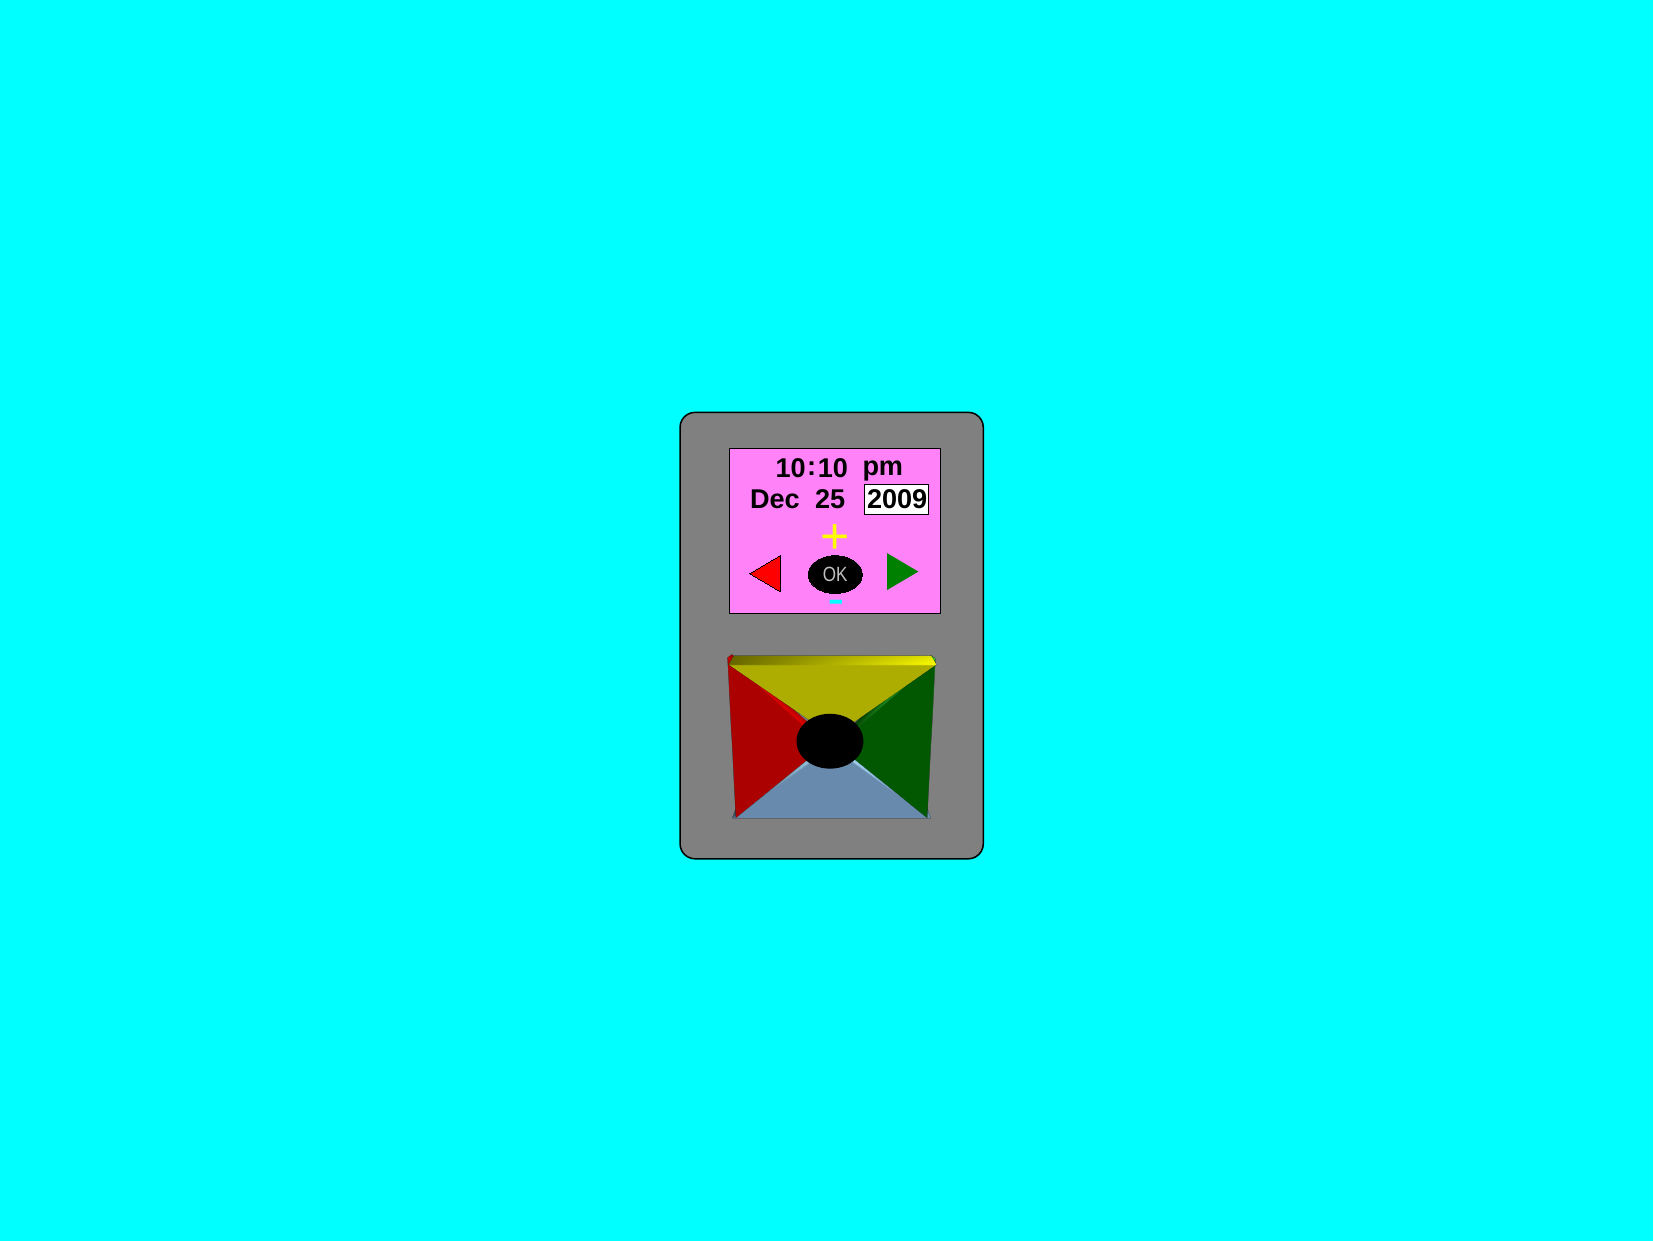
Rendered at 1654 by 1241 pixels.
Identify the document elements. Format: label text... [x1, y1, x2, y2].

text_box 10 [760, 445, 821, 477]
text_box 2009 [852, 477, 942, 523]
text_box + [805, 523, 865, 573]
text_box : [792, 444, 832, 477]
text_box [680, 412, 984, 859]
text_box 10 [832, 445, 847, 477]
text_box Dec [735, 476, 815, 522]
text_box OK [808, 555, 863, 594]
text_box pm [847, 443, 918, 477]
text_box - [812, 584, 860, 634]
text_box 25 [800, 477, 852, 523]
